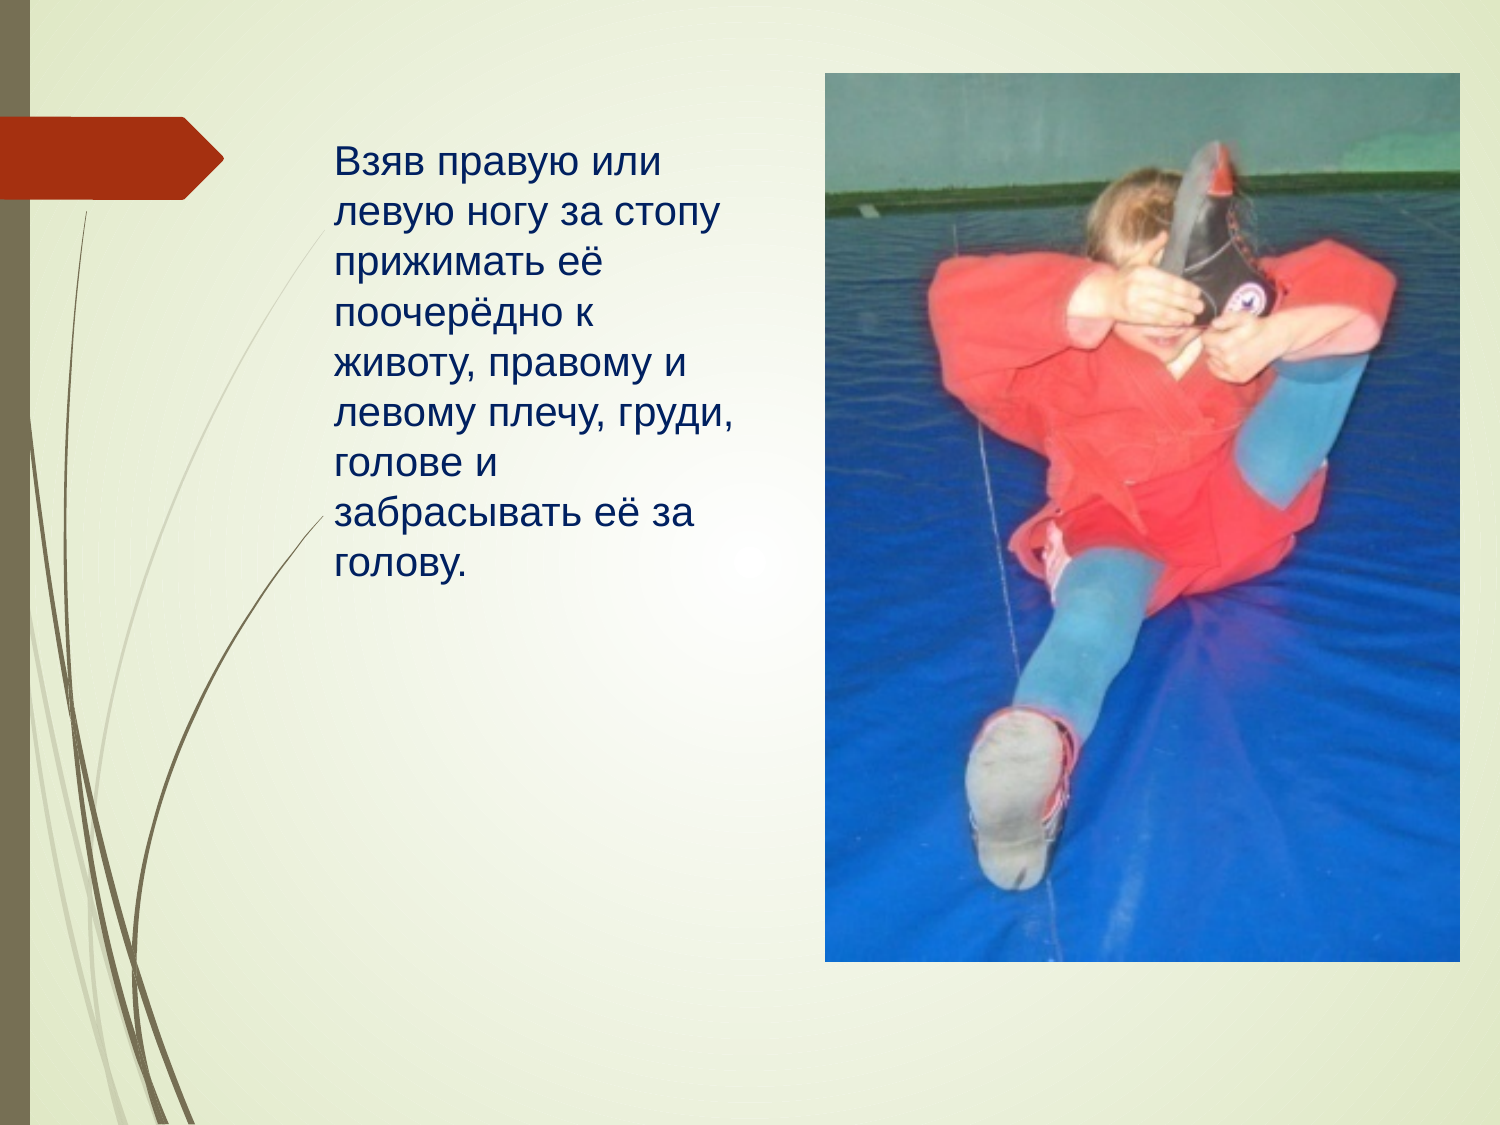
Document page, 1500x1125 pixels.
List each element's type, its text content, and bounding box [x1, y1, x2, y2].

picture [825, 73, 1460, 962]
title Взяв правую или левую ногу за стопу прижимать её поочерёдно к животу, правому и левому плечу, груди, голове и забрасывать её за голову. [318, 73, 751, 643]
